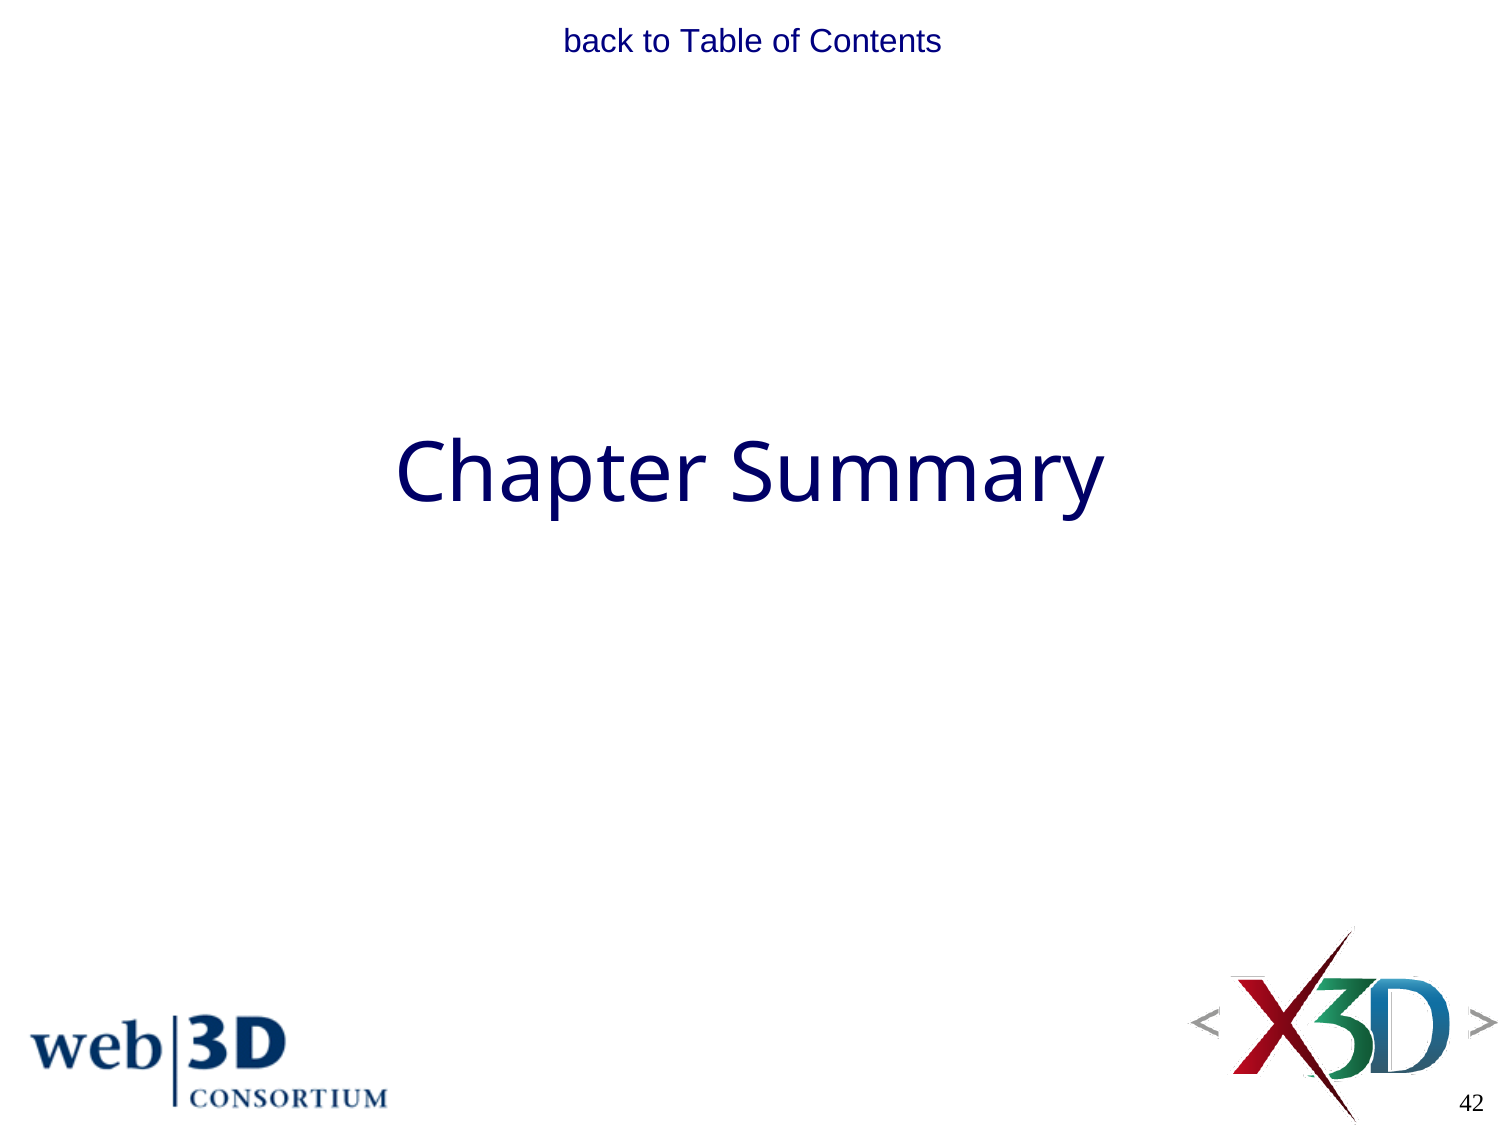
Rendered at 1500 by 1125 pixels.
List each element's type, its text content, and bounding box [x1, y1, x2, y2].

text_box back to Table of Contents [548, 14, 958, 68]
title Chapter Summary [112, 374, 1388, 563]
picture [12, 998, 413, 1118]
picture [1187, 926, 1500, 1125]
